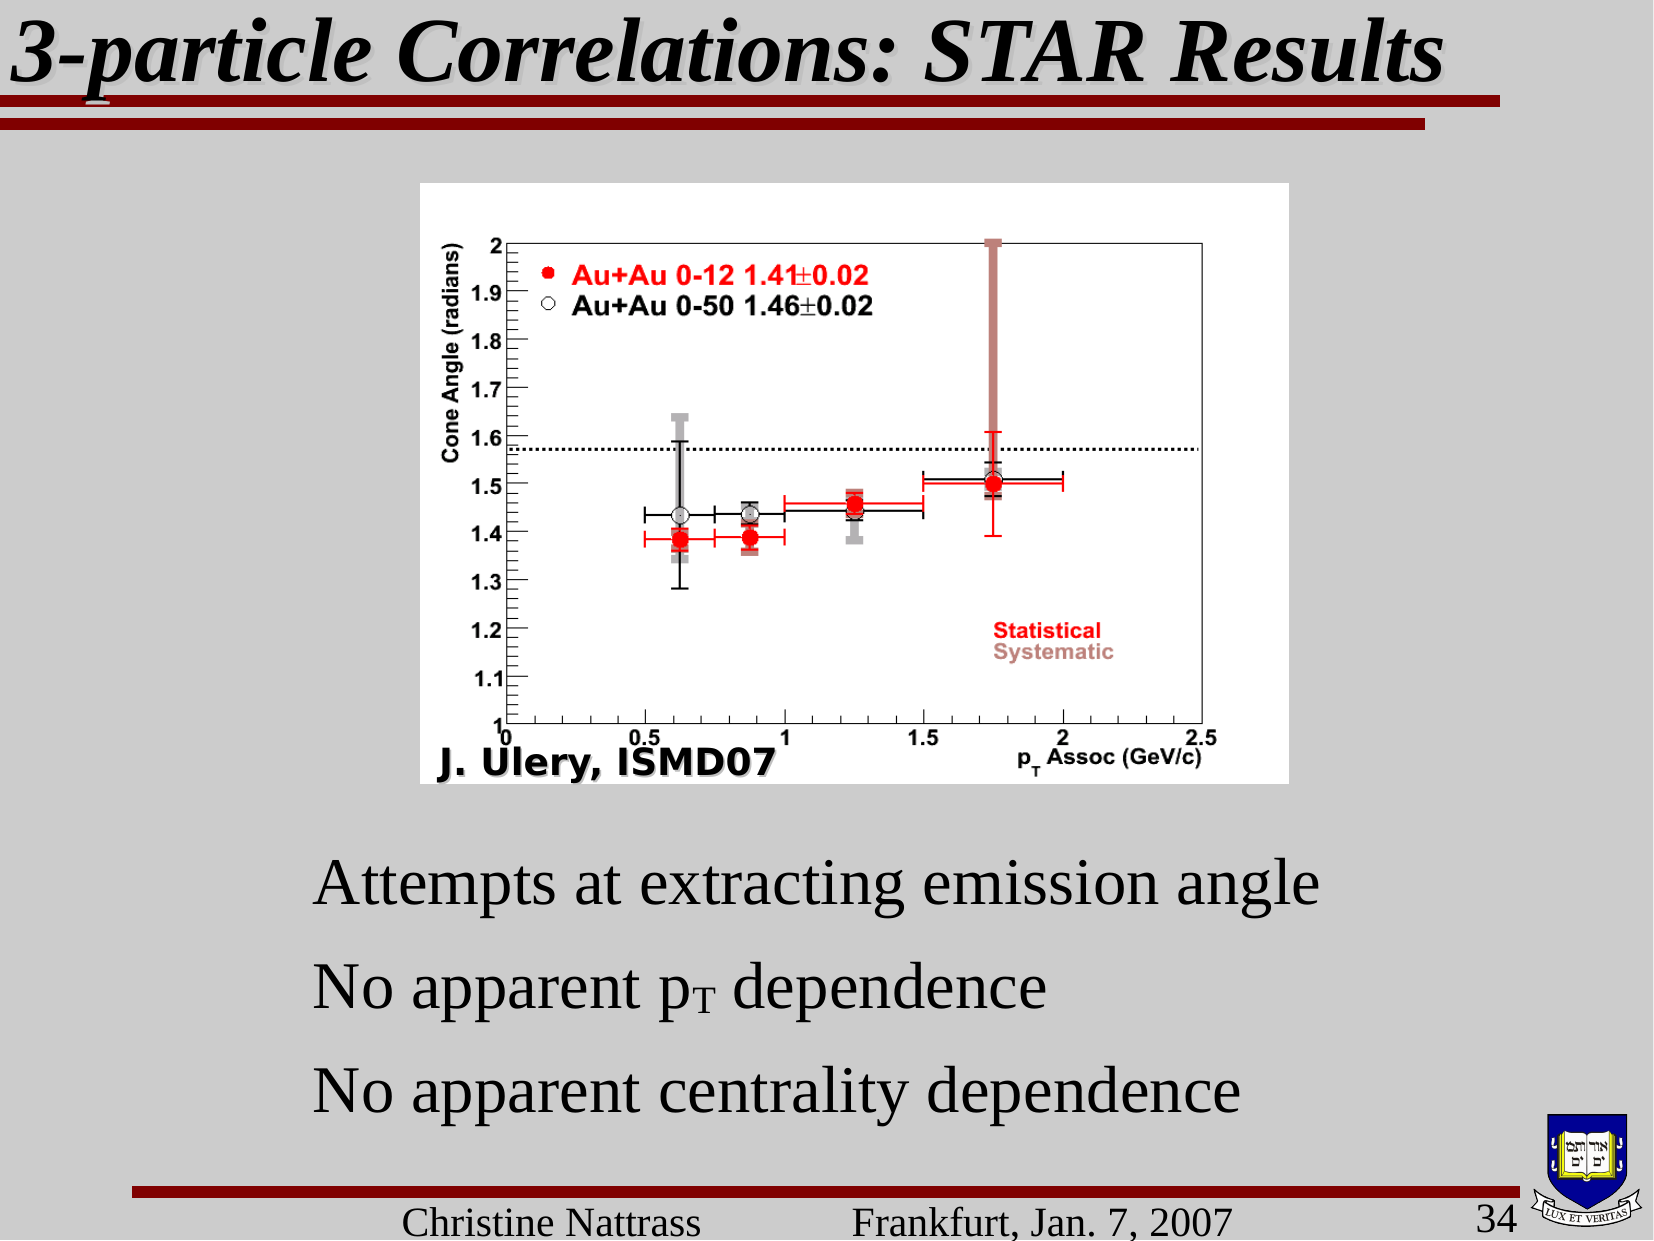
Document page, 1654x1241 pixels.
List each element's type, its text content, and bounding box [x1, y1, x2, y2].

text_box J. Ulery, ISMD07 [424, 733, 909, 793]
list Attempts at extracting emission angle No apparent pT dependence No apparent centrality dependence [295, 845, 1413, 1231]
picture [420, 183, 1289, 784]
title 3-particle Correlations: STAR Results [11, 0, 1512, 154]
picture [1530, 1114, 1643, 1227]
